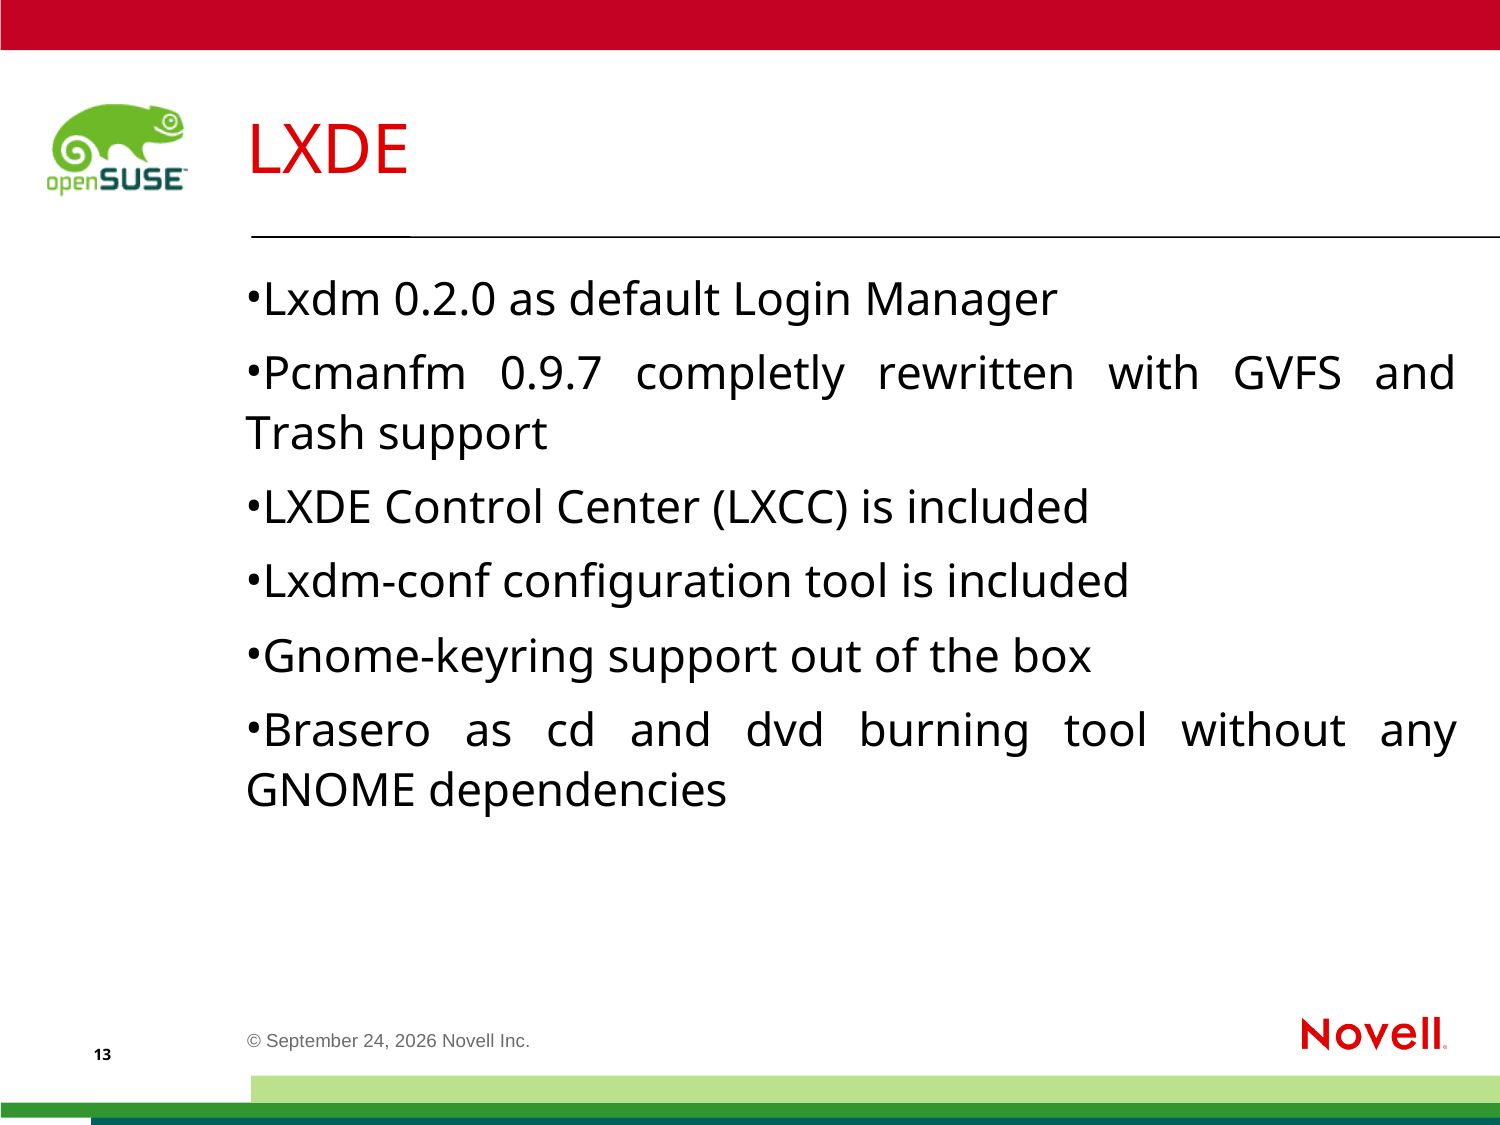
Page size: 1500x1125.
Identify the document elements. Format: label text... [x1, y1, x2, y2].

picture [47, 104, 188, 197]
picture [1295, 1011, 1453, 1056]
title LXDE [246, 68, 1409, 231]
list Lxdm 0.2.0 as default Login Manager Pcmanfm 0.9.7 completly rewritten with GVFS and Trash support LXDE Control Center (LXCC) is included Lxdm-conf configuration tool is included Gnome-keyring support out of the box Brasero as cd and dvd burning tool without any GNOME dependencies [245, 267, 1458, 1010]
